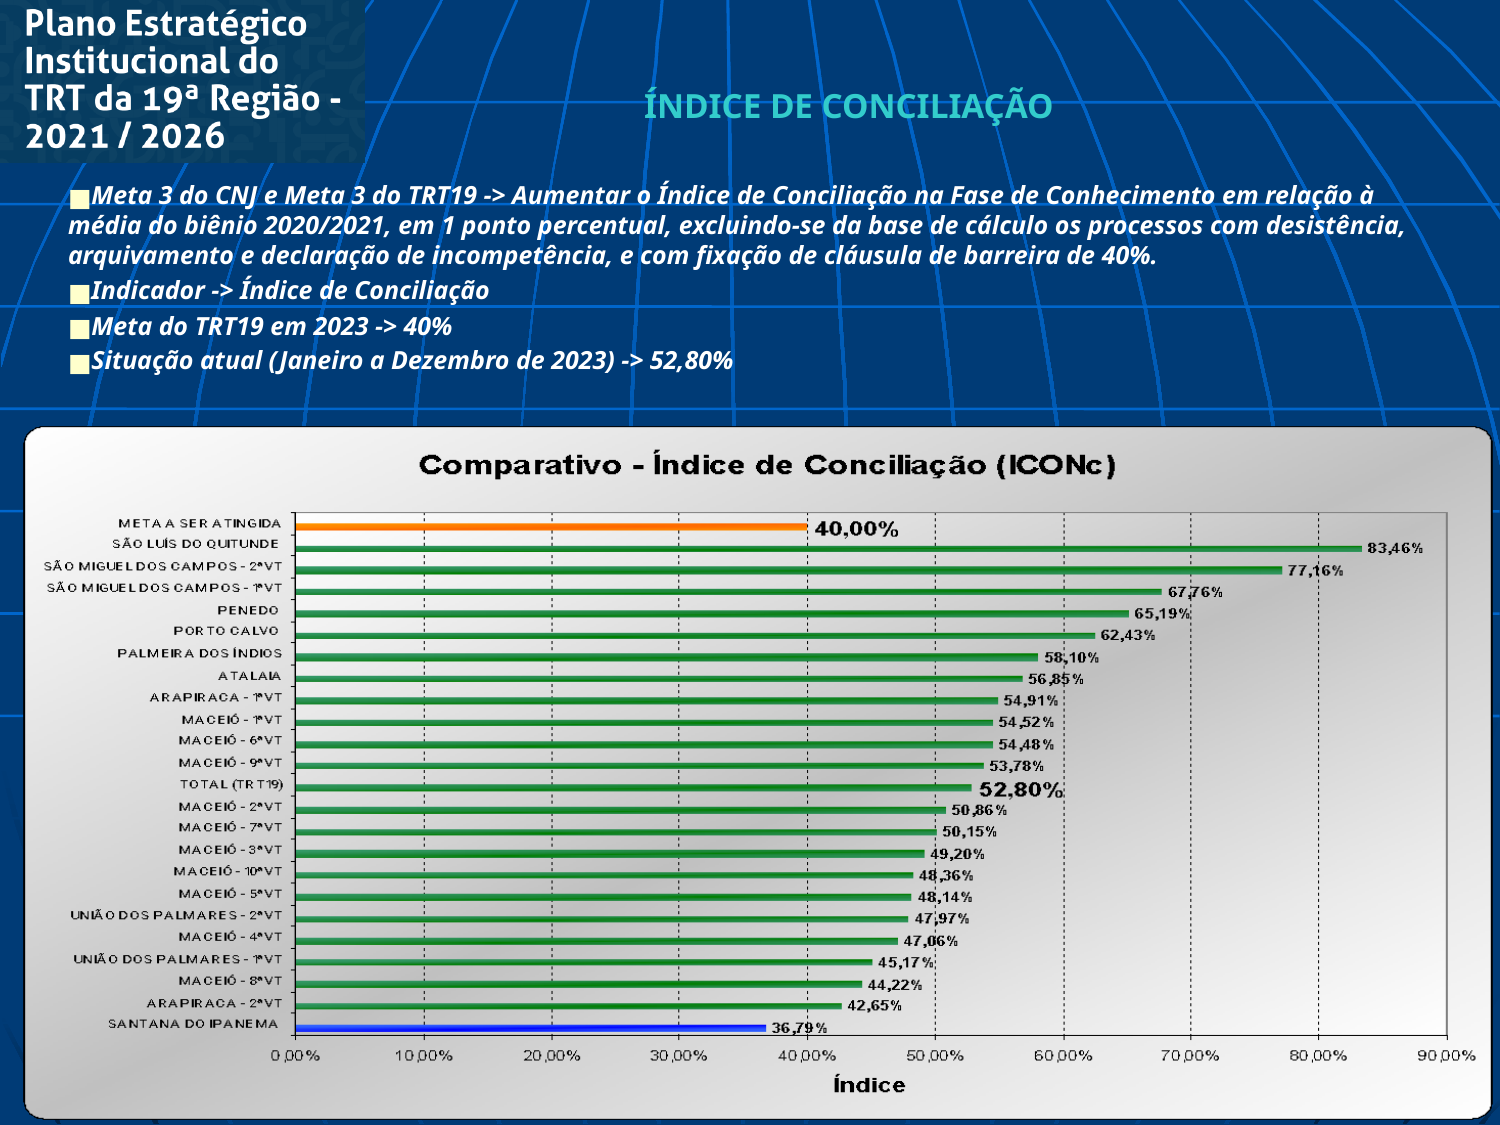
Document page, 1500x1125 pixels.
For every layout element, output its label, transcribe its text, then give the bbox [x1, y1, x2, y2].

text_box ÍNDICE DE CONCILIAÇÃO [365, 78, 1448, 134]
picture [0, 0, 365, 163]
picture [17, 420, 1500, 1125]
text_box Meta 3 do CNJ e Meta 3 do TRT19 -> Aumentar o Índice de Conciliação na Fase de Conhecimento em relação à média do biênio 2020/2021, em 1 ponto percentual, excluindo-se da base de cálculo os processos com desistência, arquivamento e declaração de incompetência, e com fixação de cláusula de barreira de 40%. Indicador -> Índice de Conciliação Meta do TRT19 em 2023 -> 40% Situação atual (Janeiro a Dezembro de 2023) -> 52,80% [53, 172, 1459, 420]
